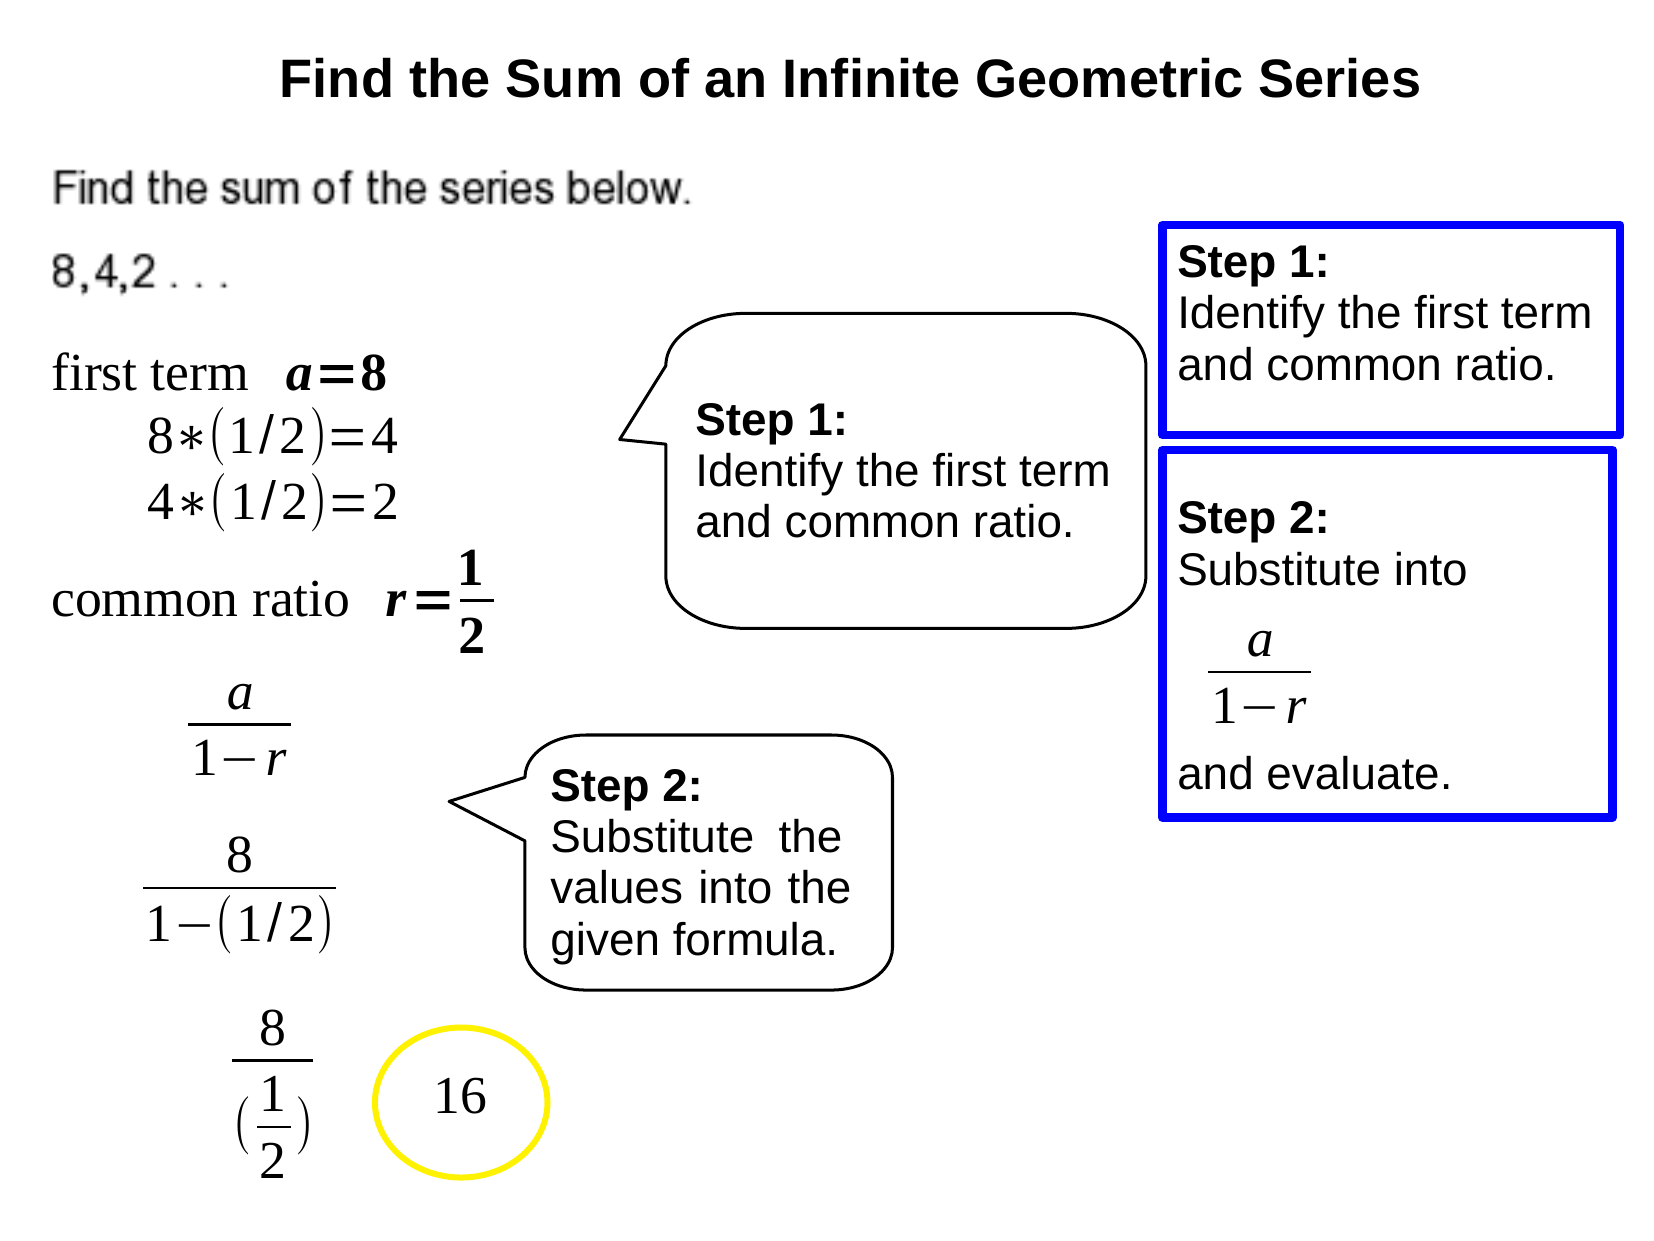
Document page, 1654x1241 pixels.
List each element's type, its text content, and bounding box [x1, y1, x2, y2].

chart [1200, 608, 1321, 736]
text_box Step 2: Substitute the values into the given formula. [449, 735, 893, 991]
text_box Find the Sum of an Infinite Geometric Series [135, 41, 1568, 238]
chart [135, 825, 345, 957]
chart [427, 1065, 494, 1126]
text_box Step 1: Identify the first term and common ratio. Step 2: Substitute into and evaluate. [1167, 229, 1616, 431]
text_box Step 1: Identify the first term and common ratio. [619, 313, 1146, 629]
text_box Step 1: Identify the first term and common ratio. Step 2: Substitute into and evaluate. [1167, 454, 1608, 813]
text_box Step 1: Identify the first term and common ratio. Step 2: Substitute into and evaluate. [1162, 439, 1621, 1221]
chart [223, 997, 323, 1191]
picture [52, 149, 884, 331]
chart [45, 342, 502, 788]
